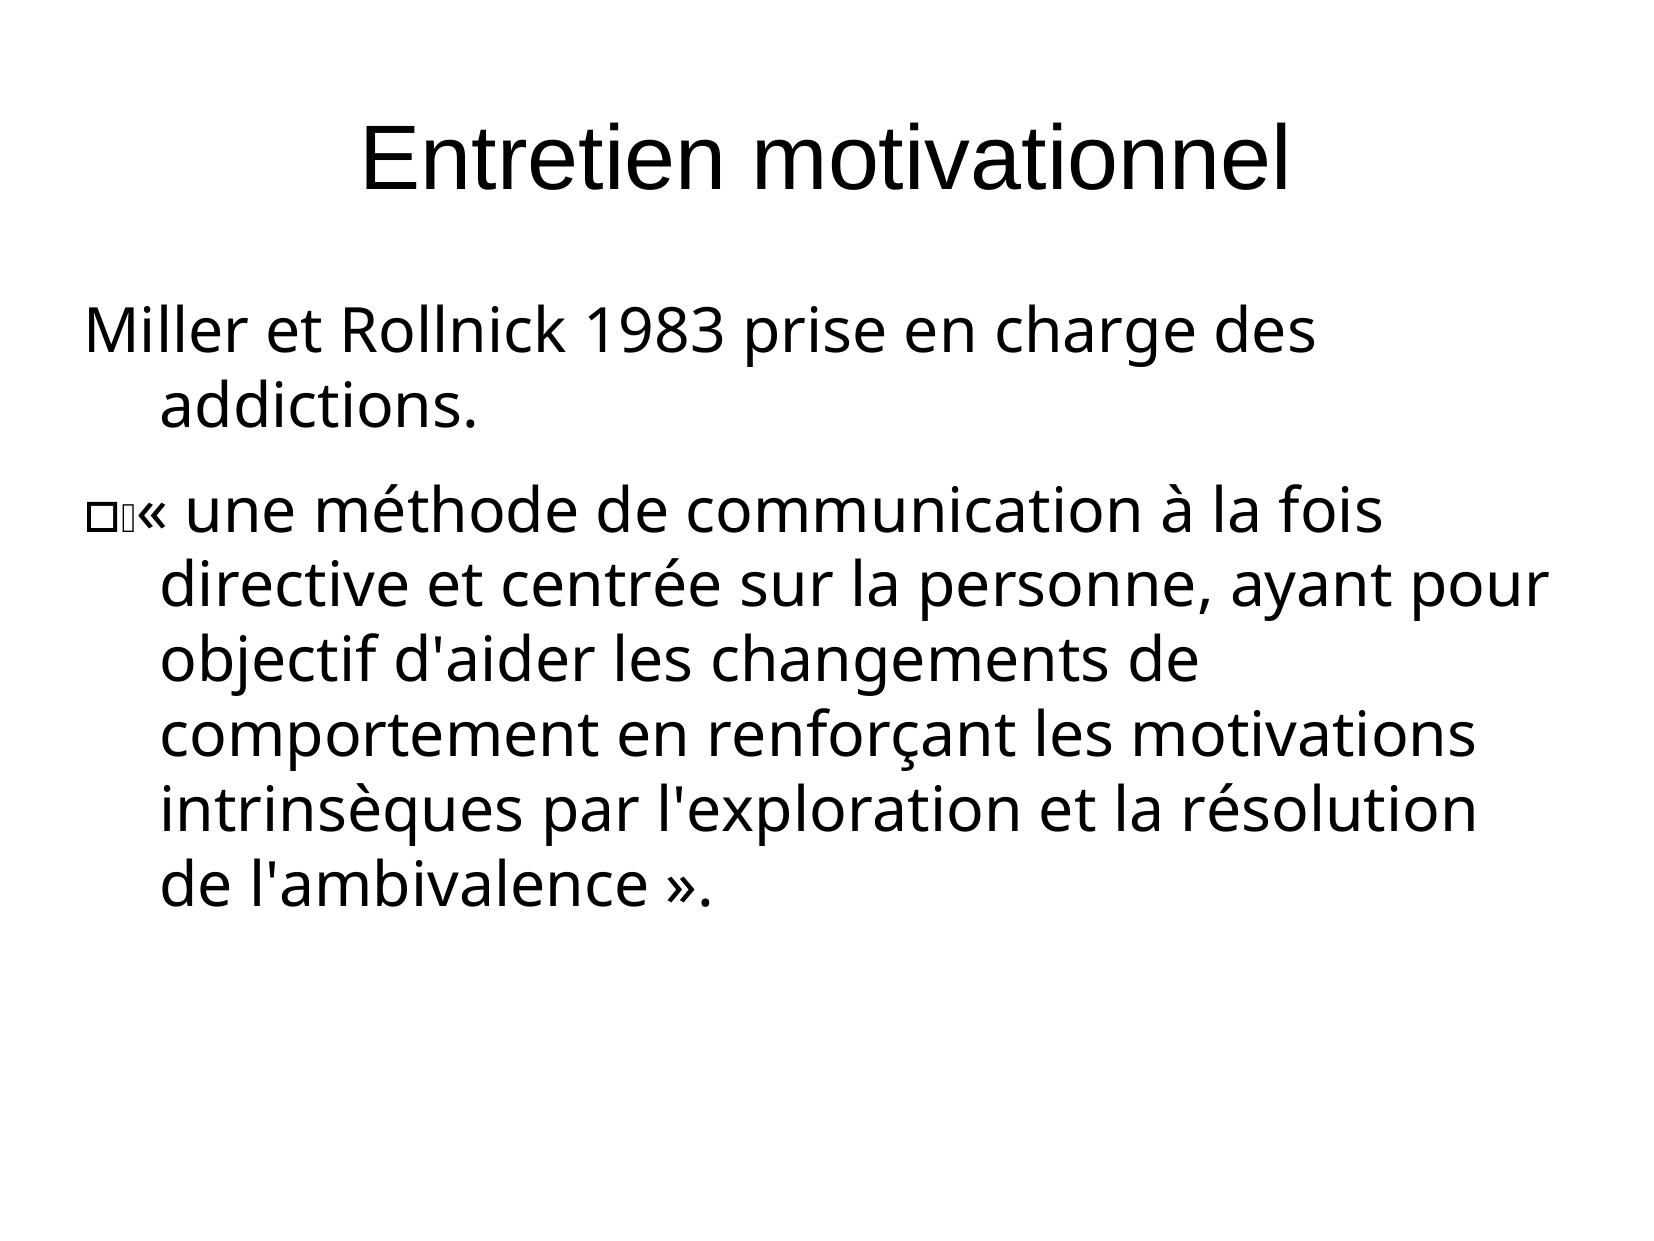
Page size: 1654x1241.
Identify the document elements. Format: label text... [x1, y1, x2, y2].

text_box Miller et Rollnick 1983 prise en charge des addictions. « une méthode de communication à la fois directive et centrée sur la personne, ayant pour objectif d'aider les changements de comportement en renforçant les motivations intrinsèques par l'exploration et la résolution de l'ambivalence ». [82, 290, 1571, 1009]
text_box Entretien motivationnel [82, 49, 1571, 256]
